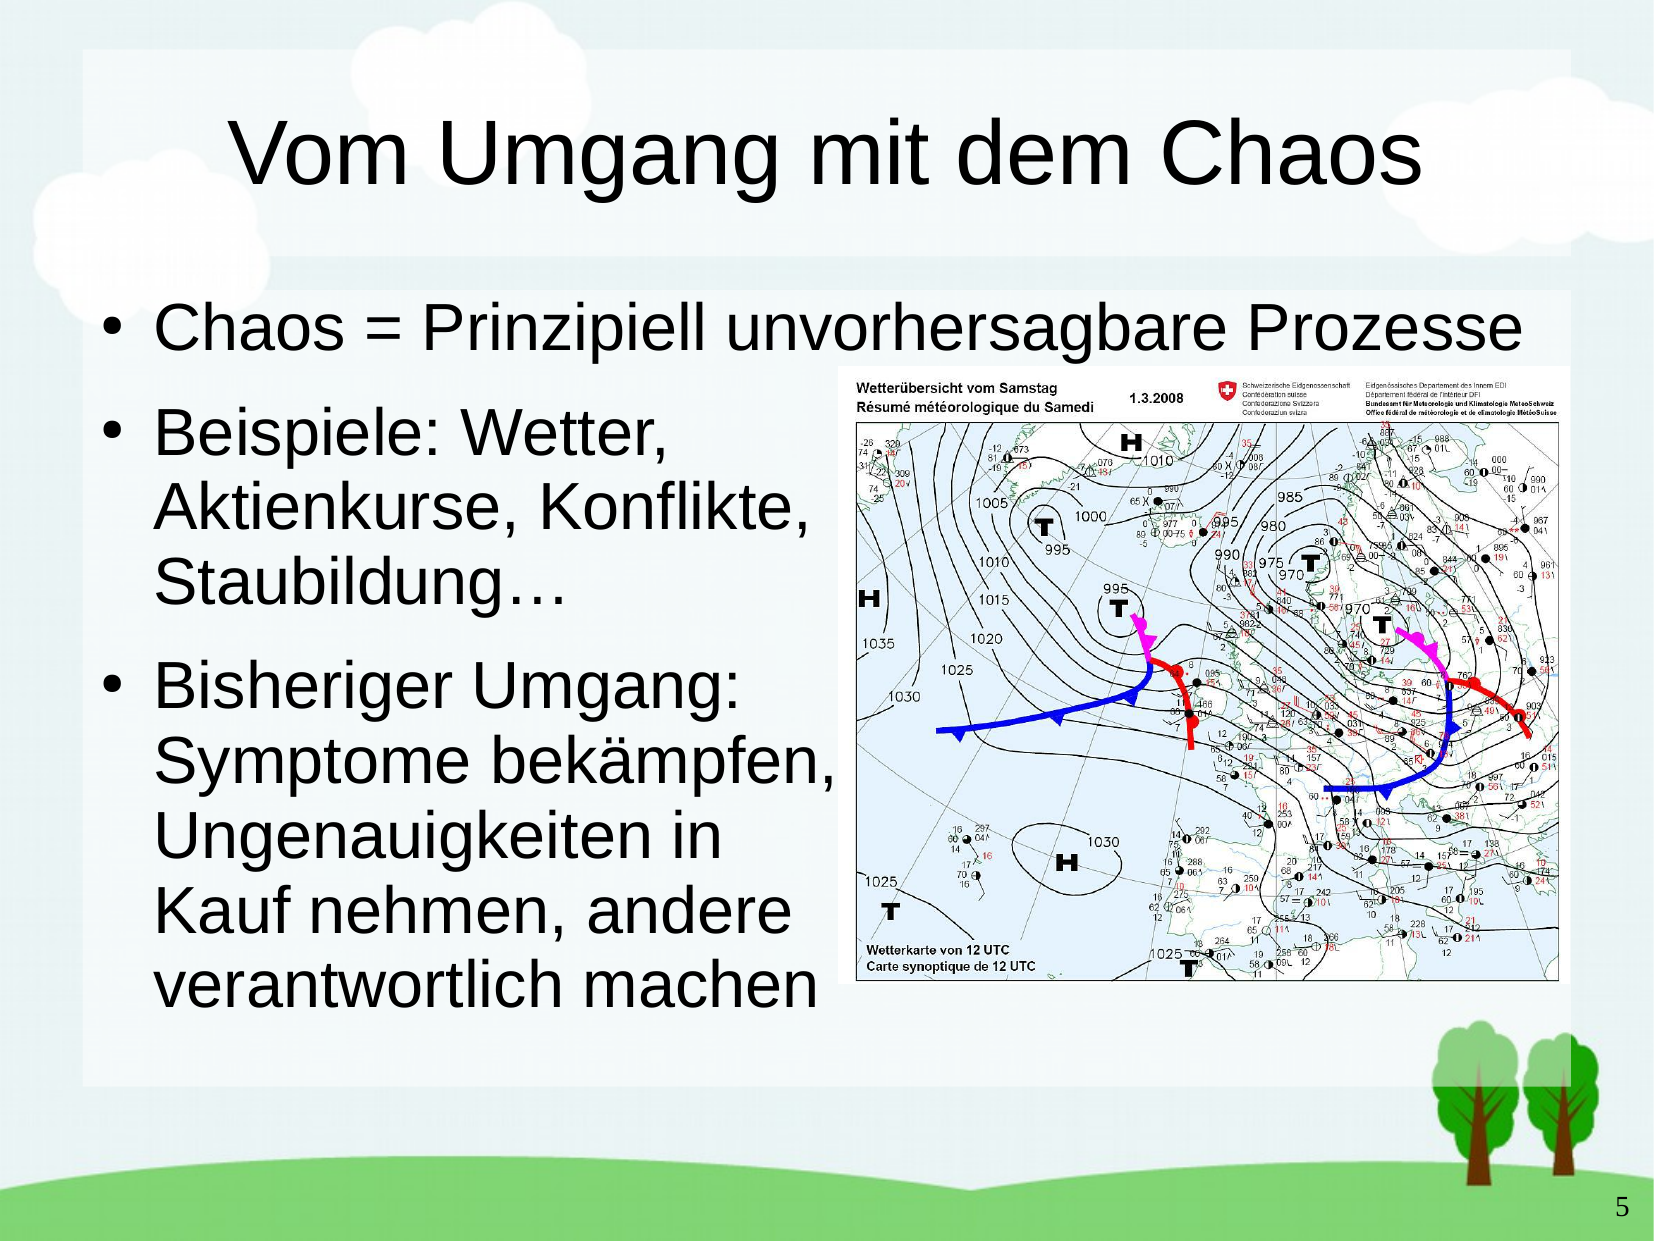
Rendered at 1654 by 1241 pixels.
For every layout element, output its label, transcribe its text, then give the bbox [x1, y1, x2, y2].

picture [0, 0, 1654, 1241]
title Vom Umgang mit dem Chaos [82, 49, 1571, 257]
list Chaos = Prinzipiell unvorhersagbare Prozesse Beispiele: Wetter, Aktienkurse, Konflikte, Staubildung… Bisheriger Umgang: Symptome bekämpfen, Ungenauigkeiten in Kauf nehmen, andere verantwortlich machen [82, 290, 1571, 1087]
